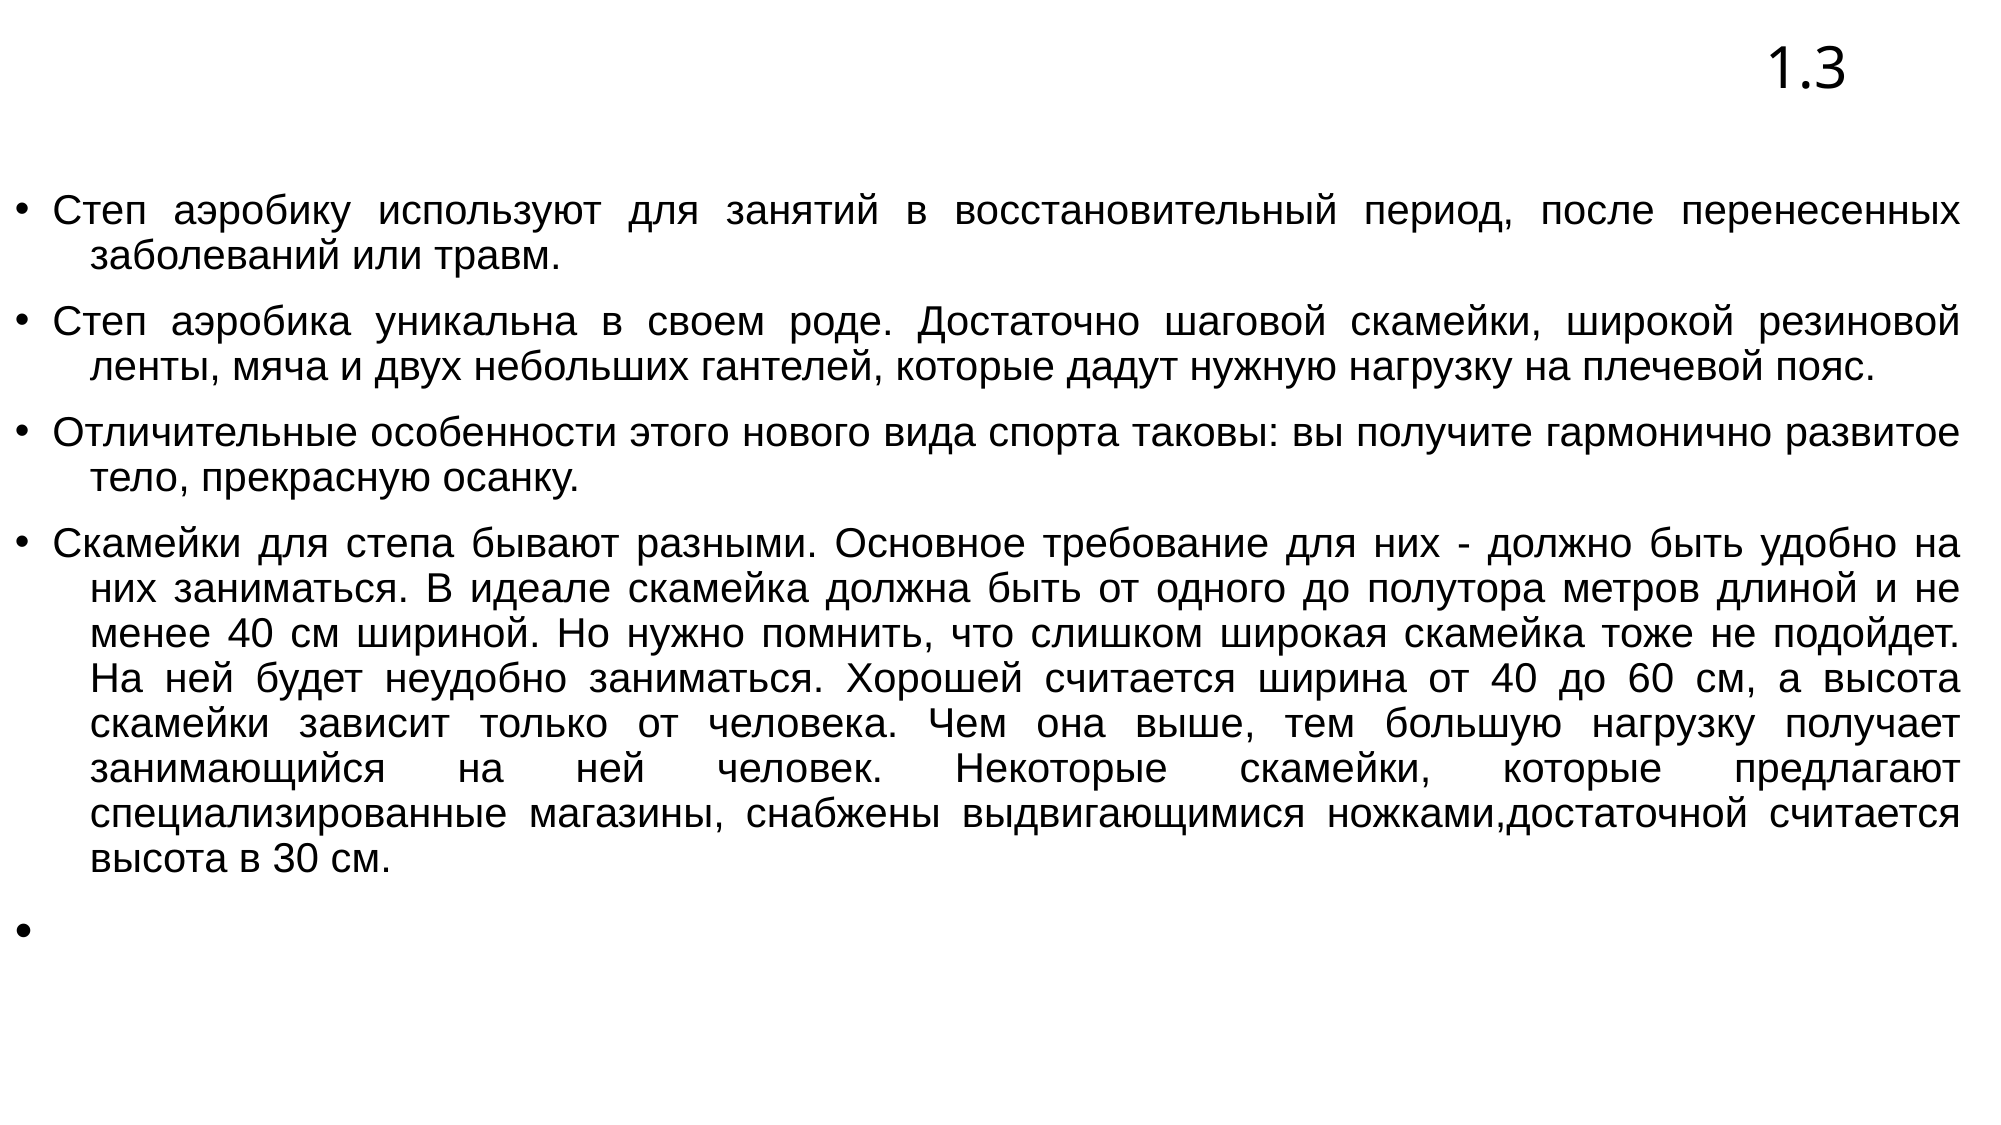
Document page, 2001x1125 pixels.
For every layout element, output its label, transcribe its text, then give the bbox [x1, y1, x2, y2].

list Степ аэробику используют для занятий в восстановительный период, после перенесенных заболеваний или травм. Степ аэробика уникальна в своем роде. Достаточно шаговой скамейки, широкой резиновой ленты, мяча и двух небольших гантелей, которые дадут нужную нагрузку на плечевой пояс. Отличительные особенности этого нового вида спорта таковы: вы получите гармонично развитое тело, прекрасную осанку. Скамейки для степа бывают разными. Основное требование для них - должно быть удобно на них заниматься. В идеале скамейка должна быть от одного до полутора метров длиной и не менее 40 см шириной. Но нужно помнить, что слишком широкая скамейка тоже не подойдет. На ней будет неудобно заниматься. Хорошей считается ширина от 40 до 60 см, а высота скамейки зависит только от человека. Чем она выше, тем большую нагрузку получает занимающийся на ней человек. Некоторые скамейки, которые предлагают специализированные магазины, снабжены выдвигающимися ножками,достаточной считается высота в 30 см. [0, 180, 1977, 895]
text_box 1.3 [1750, 22, 2000, 109]
